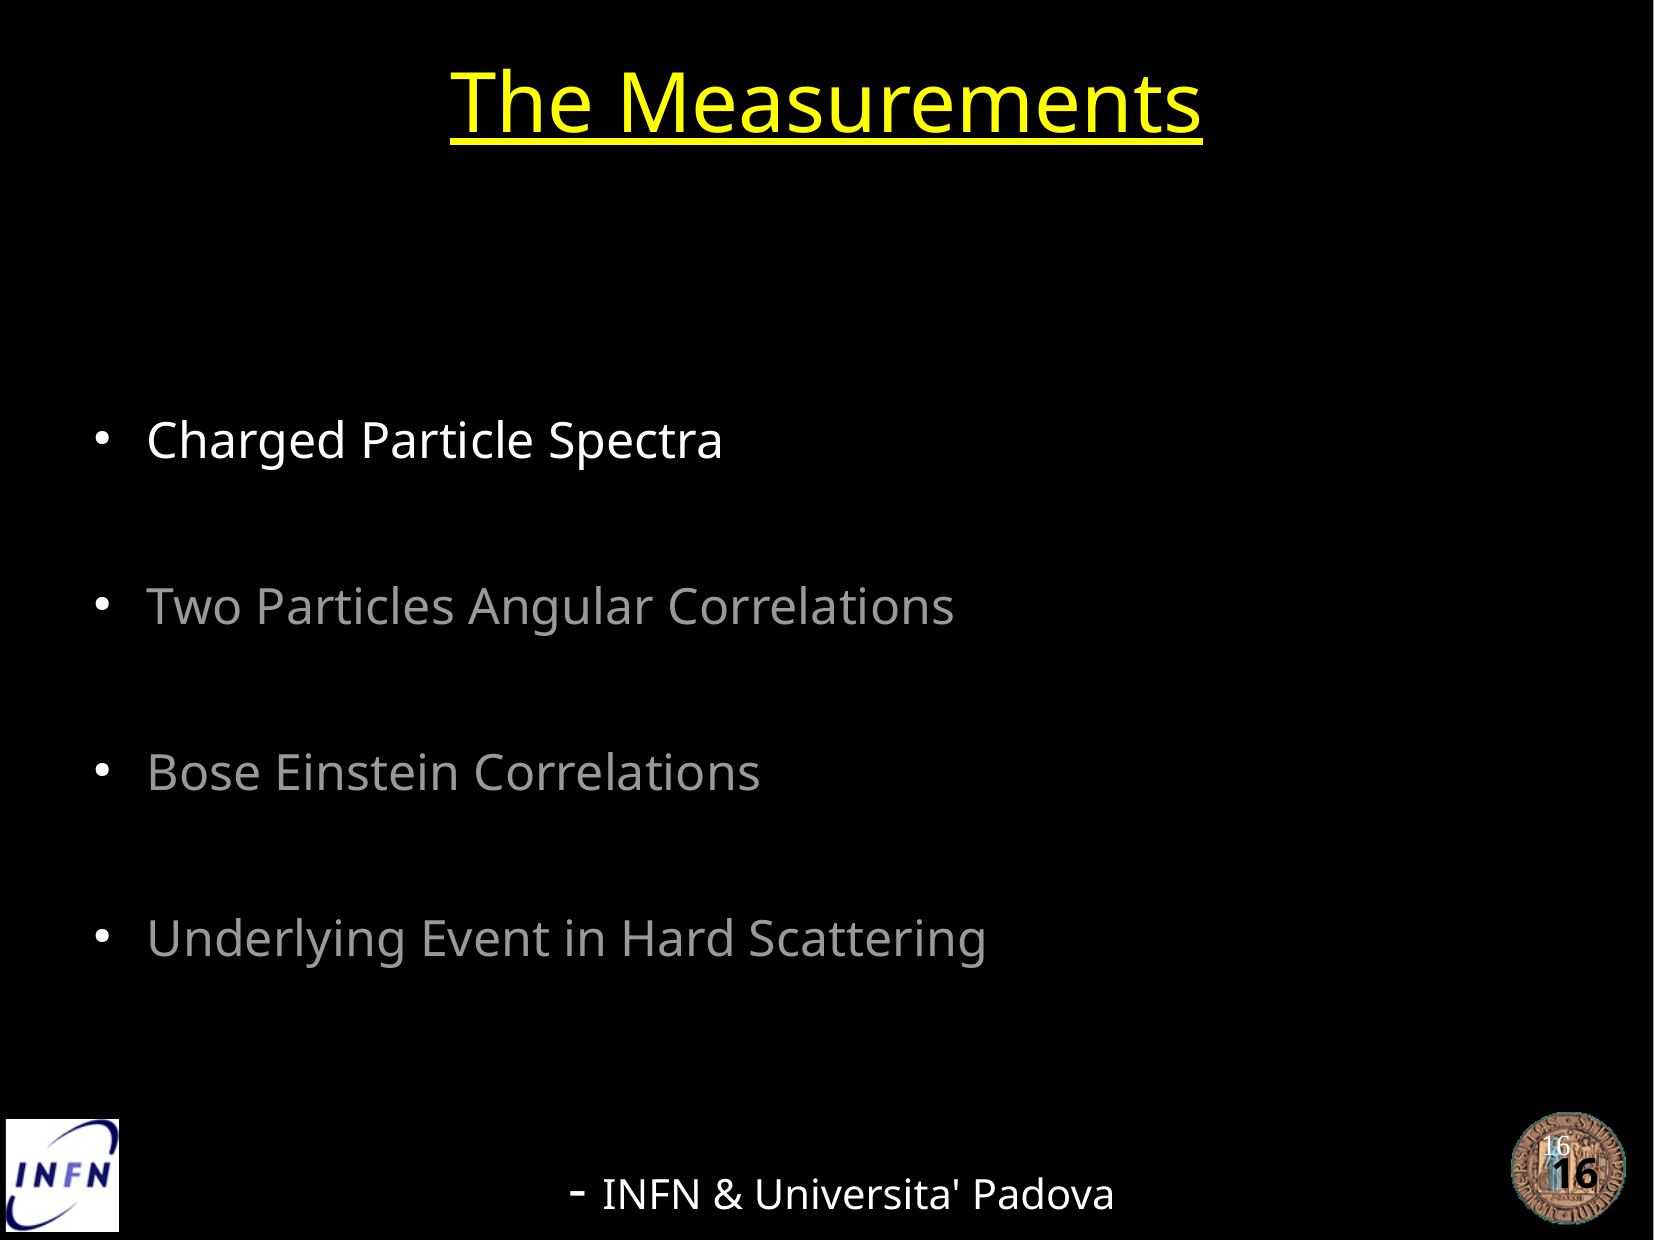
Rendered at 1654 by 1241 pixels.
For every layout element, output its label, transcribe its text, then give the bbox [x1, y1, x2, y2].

title The Measurements [82, 43, 1571, 157]
picture [5, 1119, 119, 1232]
list Charged Particle Spectra Two Particles Angular Correlations Bose Einstein Correlations Underlying Event in Hard Scattering [75, 336, 1564, 845]
picture [1511, 1111, 1626, 1226]
